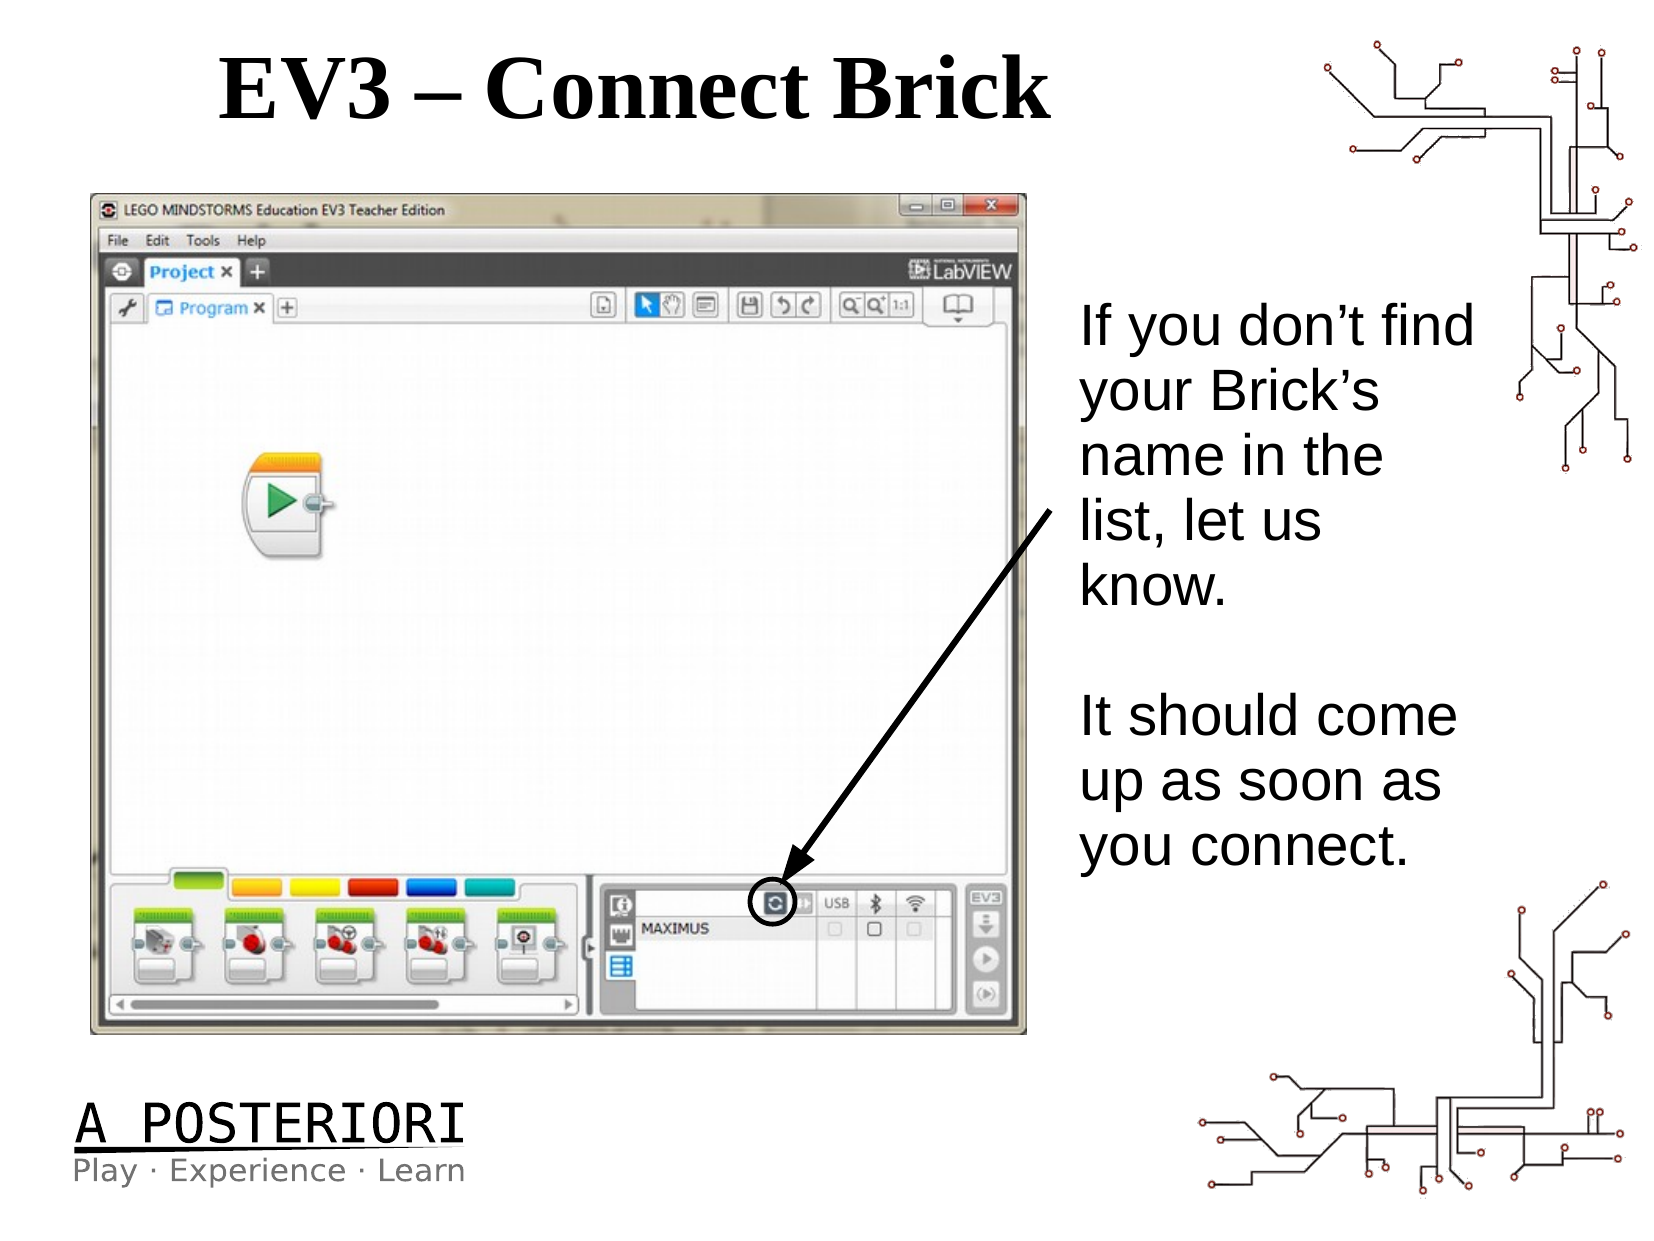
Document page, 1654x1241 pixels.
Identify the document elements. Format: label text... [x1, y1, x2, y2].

text_box If you don’t find your Brick’s name in the list, let us know. It should come up as soon as you connect. [1065, 285, 1501, 1053]
picture [1305, 35, 1643, 496]
picture [1175, 862, 1636, 1201]
picture [753, 882, 792, 921]
picture [73, 1101, 466, 1189]
picture [90, 193, 1027, 1036]
title EV3 – Connect Brick [11, 0, 1261, 190]
